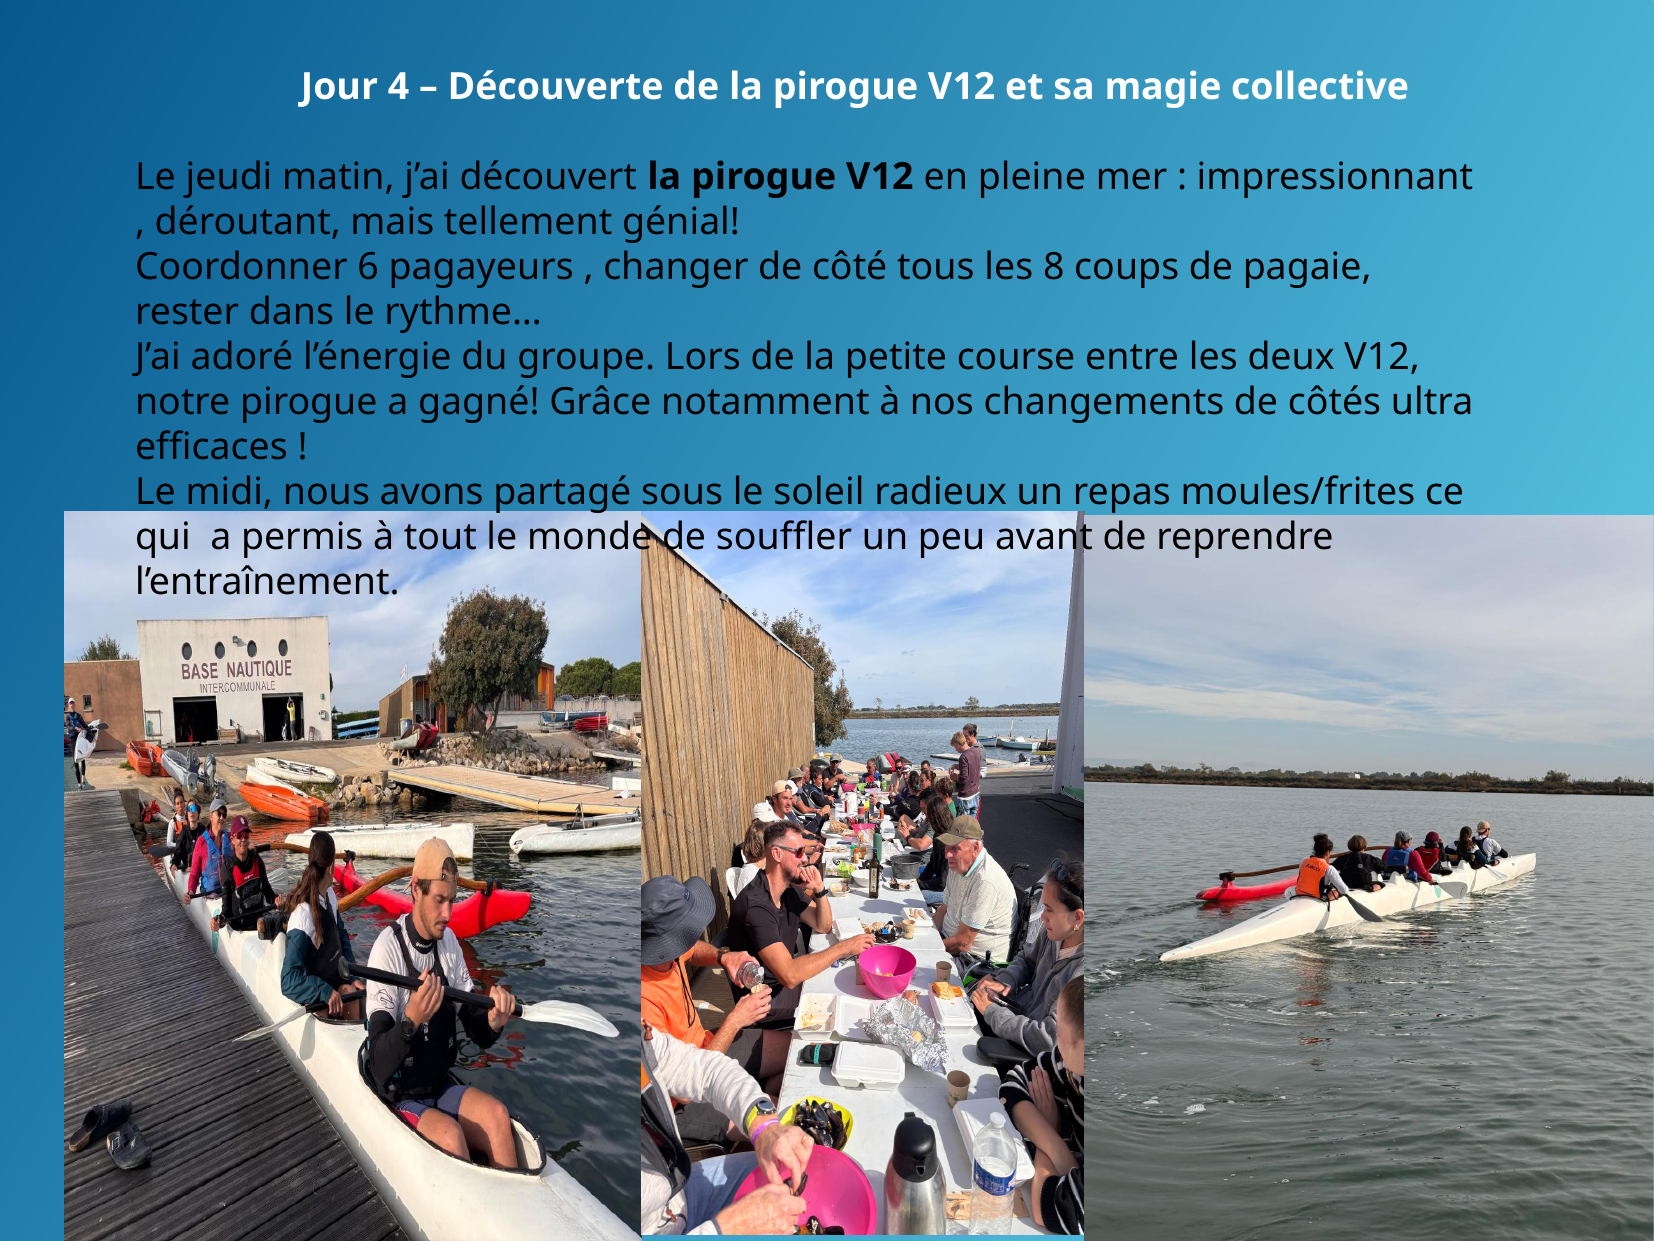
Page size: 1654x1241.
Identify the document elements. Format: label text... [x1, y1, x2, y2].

picture [64, 511, 1654, 1241]
text_box Jour 4 – Découverte de la pirogue V12 et sa magie collective Le jeudi matin, j’ai découvert la pirogue V12 en pleine mer : impressionnant , déroutant, mais tellement génial! Coordonner 6 pagayeurs , changer de côté tous les 8 coups de pagaie, rester dans le rythme… J’ai adoré l’énergie du groupe. Lors de la petite course entre les deux V12, notre pirogue a gagné! Grâce notamment à nos changements de côtés ultra efficaces ! Le midi, nous avons partagé sous le soleil radieux un repas moules/frites ce qui a permis à tout le monde de souffler un peu avant de reprendre l’entraînement. [120, 54, 1492, 615]
